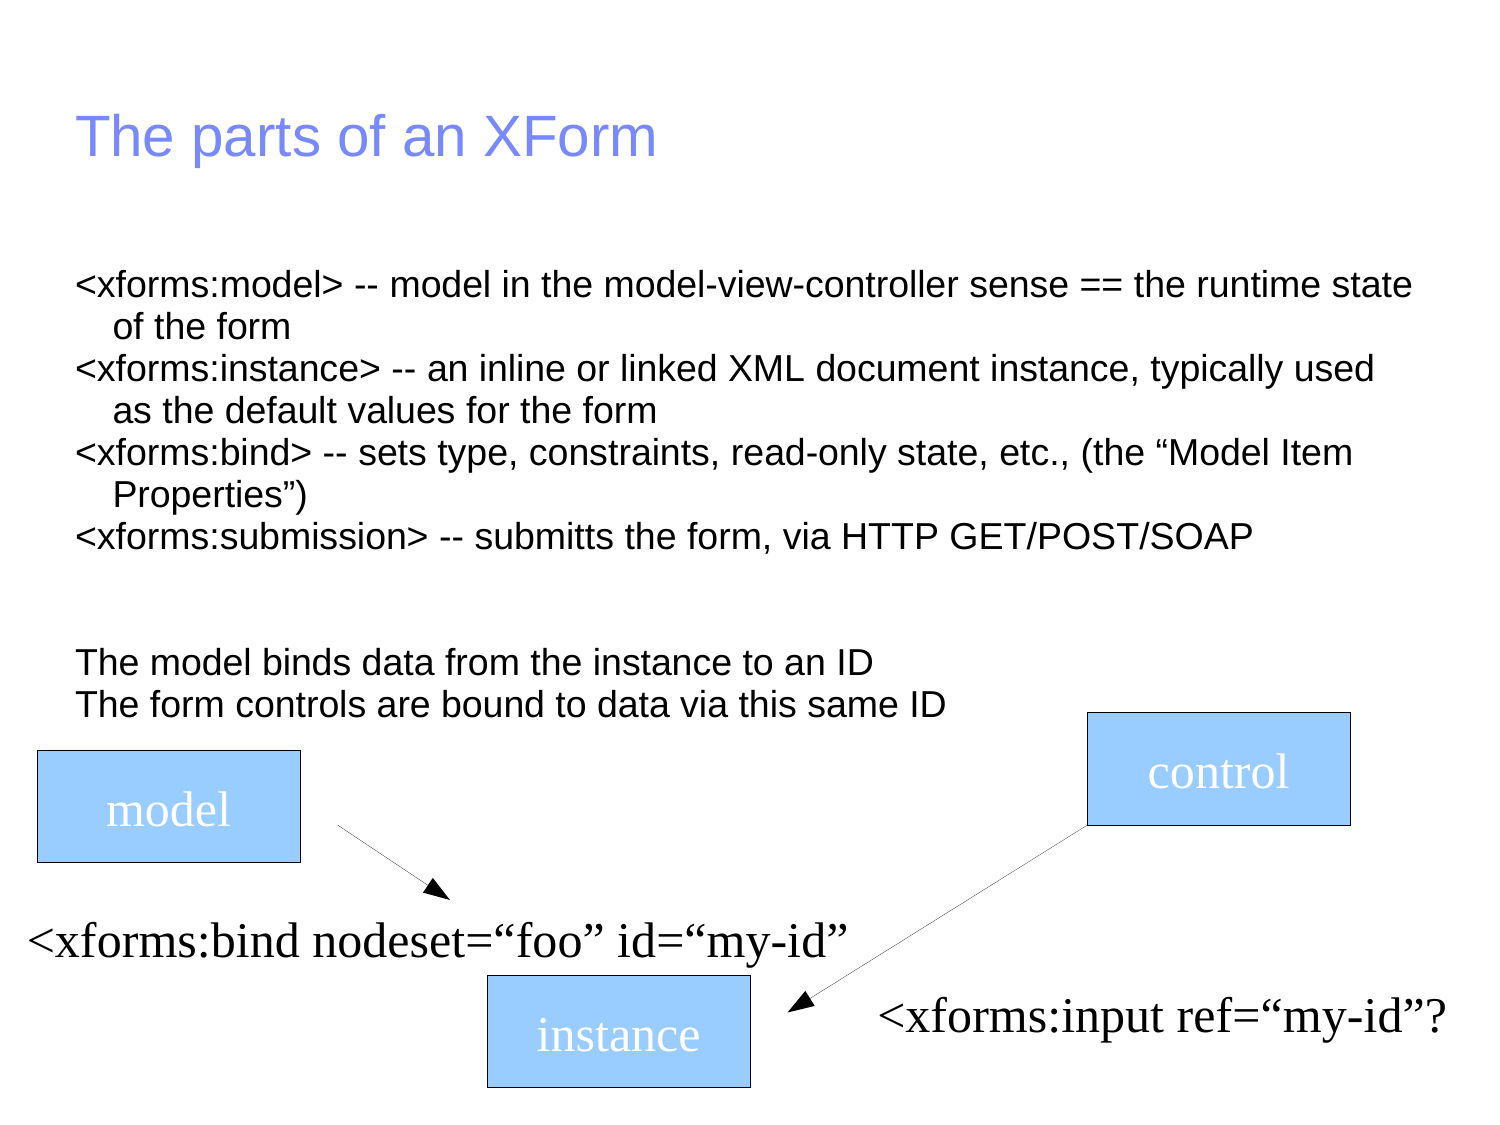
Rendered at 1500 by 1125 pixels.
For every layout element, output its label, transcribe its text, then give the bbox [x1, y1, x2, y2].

title The parts of an XForm [75, 44, 1425, 233]
text_box model [37, 750, 301, 863]
text_box <xforms:input ref=“my-id”? [862, 975, 1462, 1051]
list <xforms:model> -- model in the model-view-controller sense == the runtime state of the form <xforms:instance> -- an inline or linked XML document instance, typically used as the default values for the form <xforms:bind> -- sets type, constraints, read-only state, etc., (the “Model Item Properties”) <xforms:submission> -- submitts the form, via HTTP GET/POST/SOAP The model binds data from the instance to an ID The form controls are bound to data via this same ID [75, 263, 1425, 975]
text_box instance [487, 975, 751, 1088]
text_box control [1087, 712, 1351, 826]
text_box <xforms:bind nodeset=“foo” id=“my-id” [12, 900, 863, 975]
